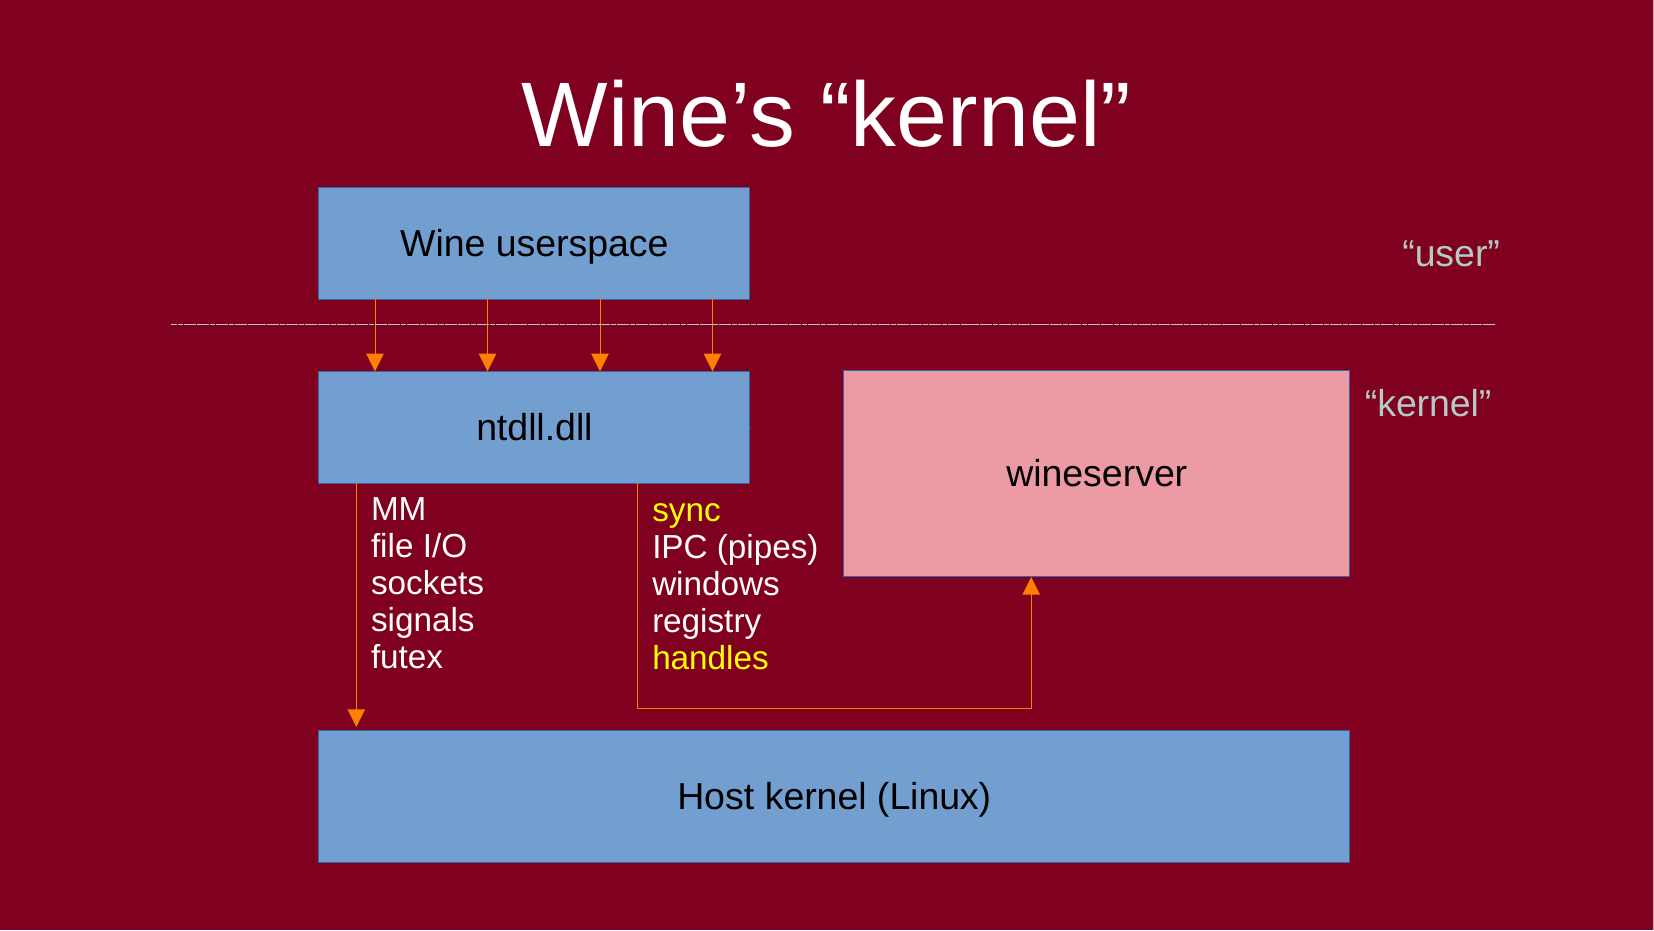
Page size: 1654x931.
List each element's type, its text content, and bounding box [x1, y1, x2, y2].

title Wine’s “kernel” [82, 37, 1571, 193]
text_box MM file I/O sockets signals futex [356, 483, 637, 684]
text_box Host kernel (Linux) [318, 730, 1350, 863]
text_box Wine userspace [318, 187, 750, 300]
text_box “kernel” [1350, 375, 1576, 432]
text_box “user” [1387, 225, 1613, 282]
text_box sync IPC (pipes) windows registry handles [637, 483, 938, 728]
text_box ntdll.dll [318, 371, 750, 484]
text_box wineserver [843, 370, 1350, 577]
